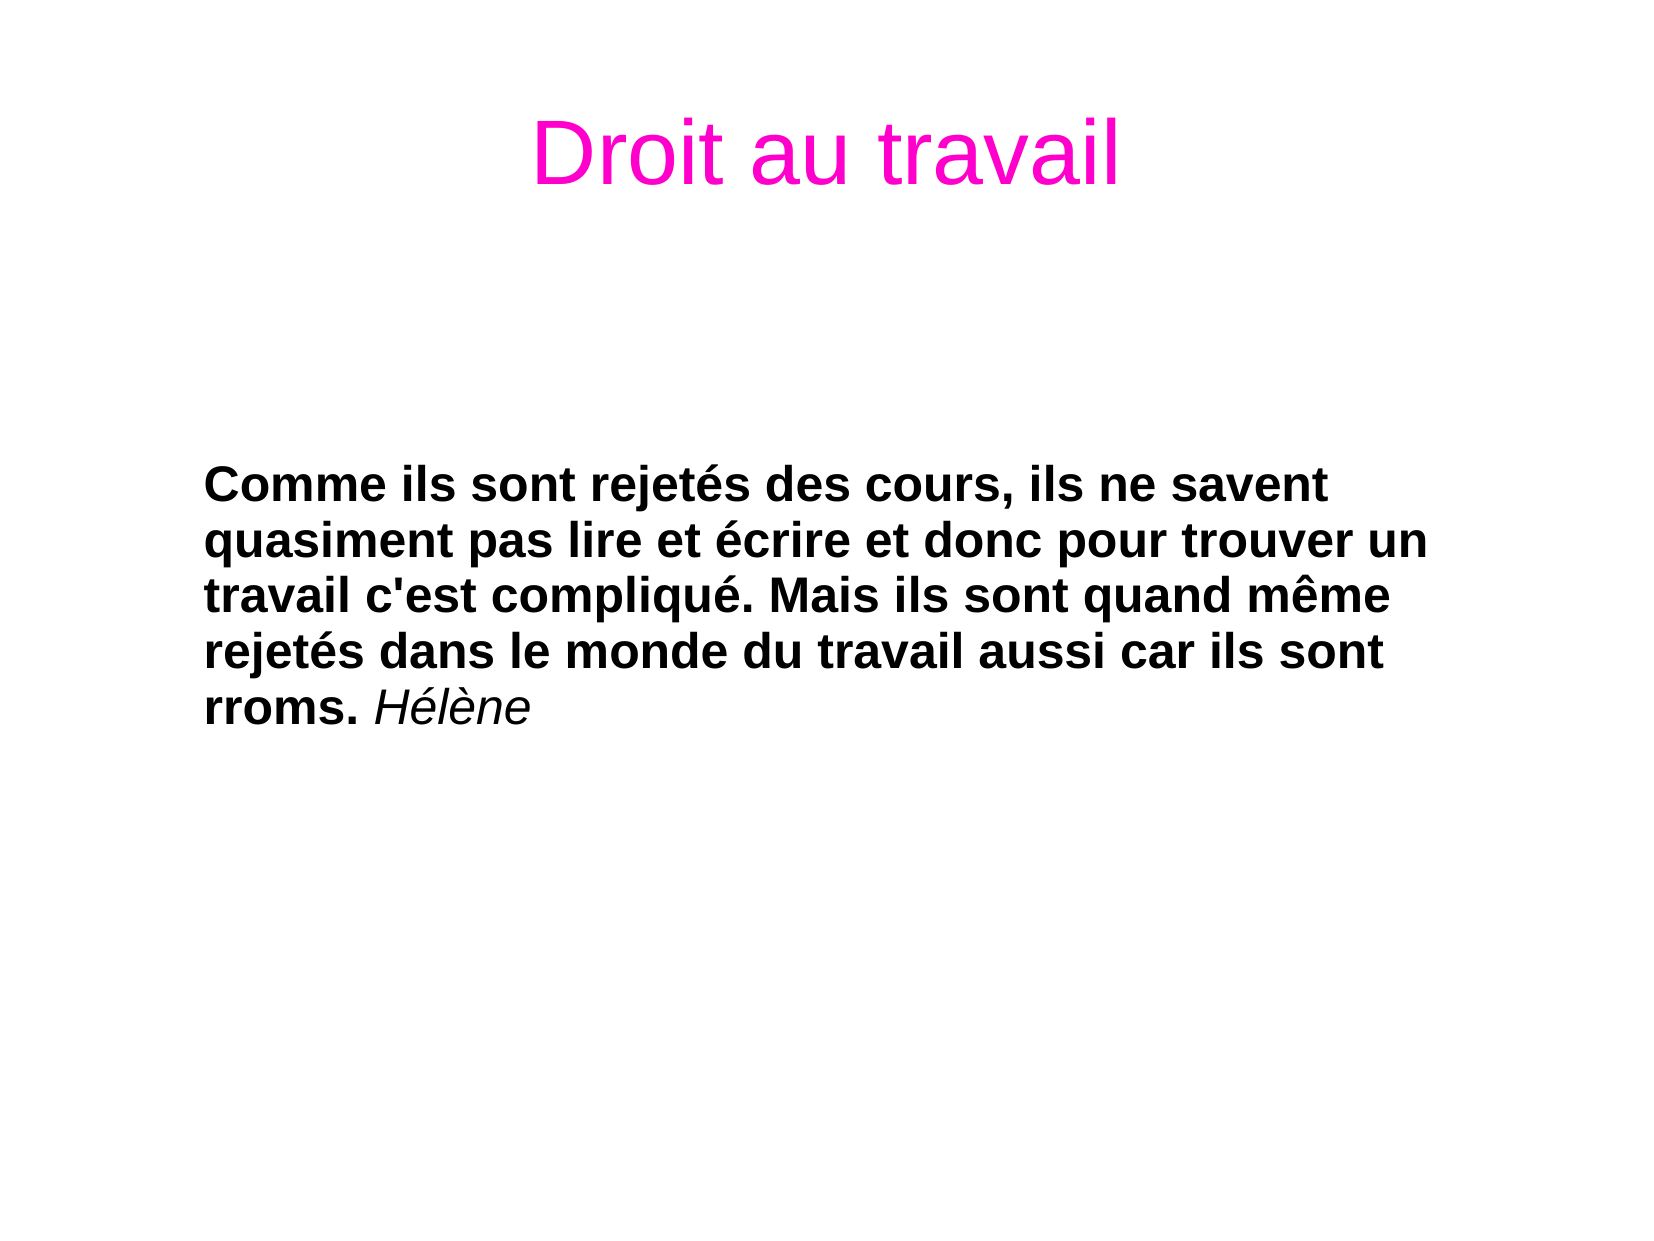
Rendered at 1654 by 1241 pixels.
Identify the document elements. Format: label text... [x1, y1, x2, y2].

text_box Comme ils sont rejetés des cours, ils ne savent quasiment pas lire et écrire et donc pour trouver un travail c'est compliqué. Mais ils sont quand même rejetés dans le monde du travail aussi car ils sont rroms. Hélène [188, 448, 1512, 768]
title Droit au travail [82, 49, 1571, 257]
